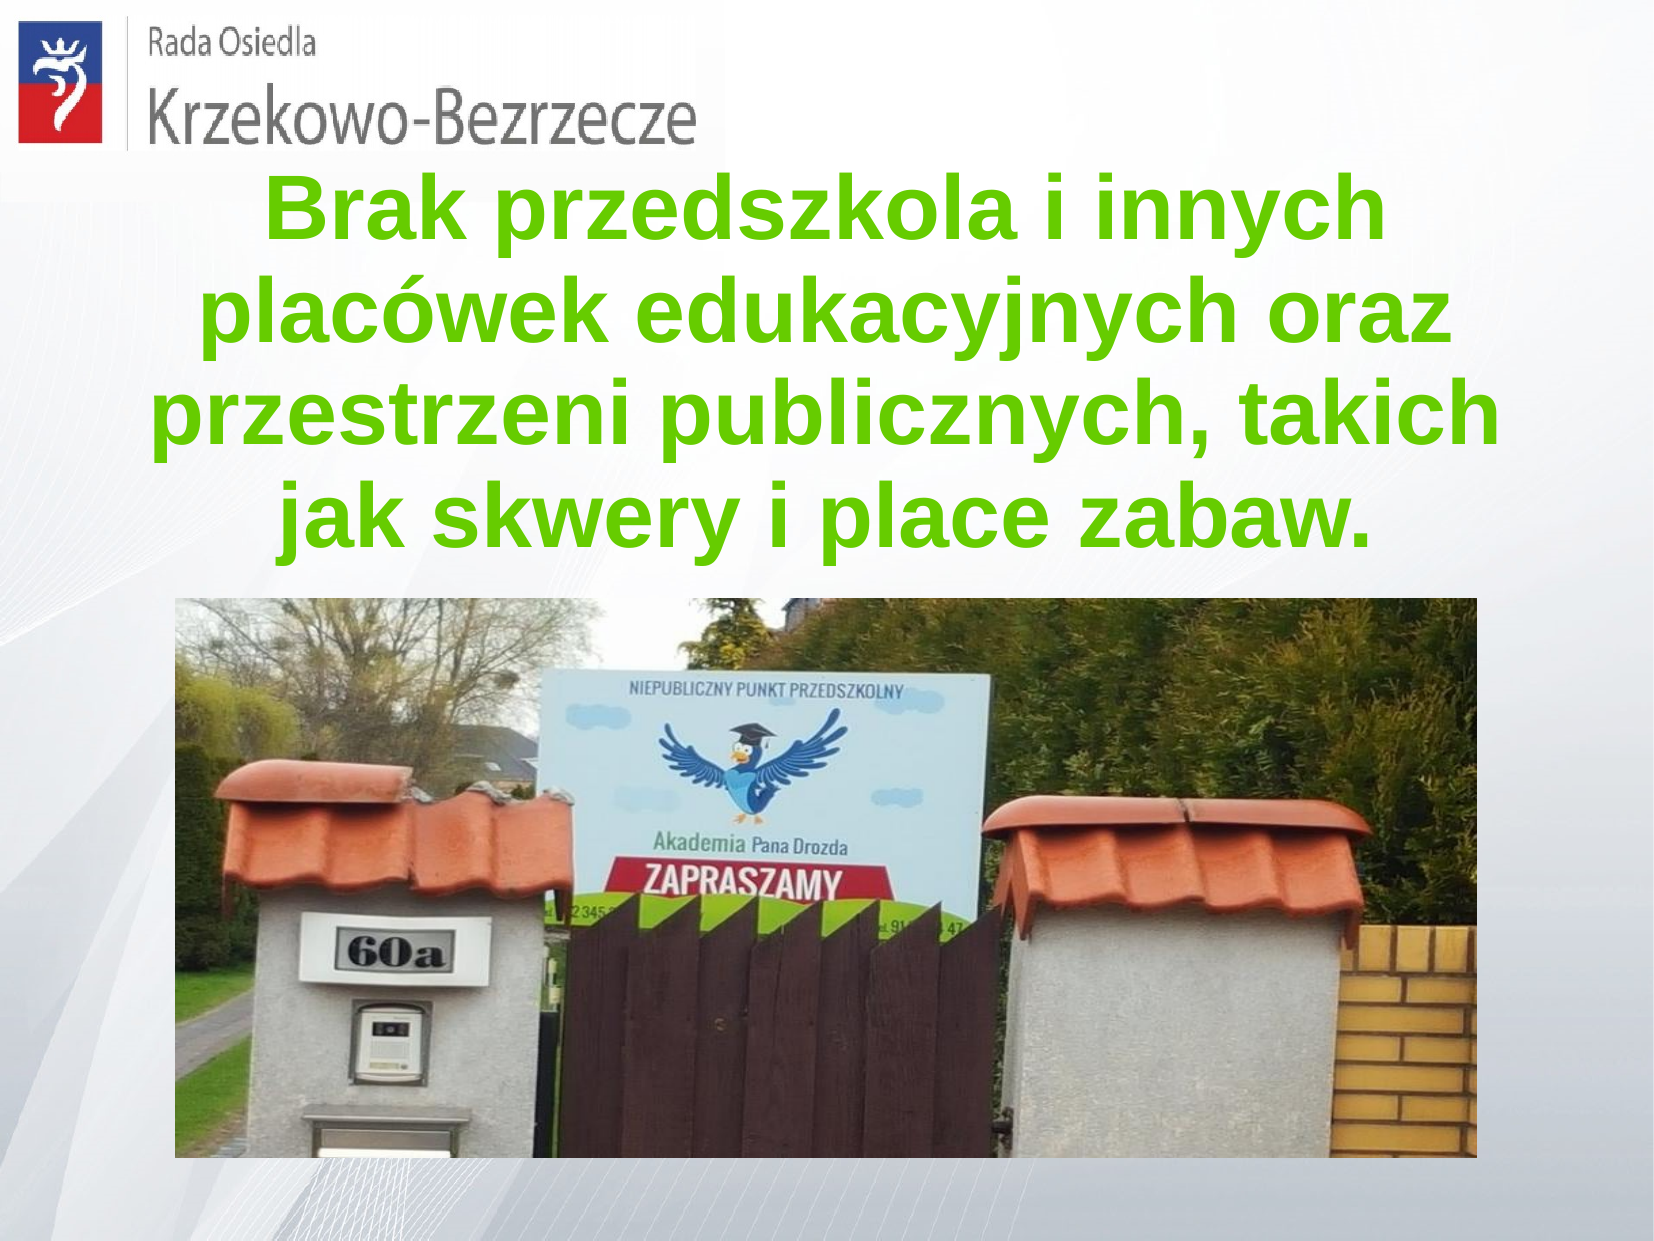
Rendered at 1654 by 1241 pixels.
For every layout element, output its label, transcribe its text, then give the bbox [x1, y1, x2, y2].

picture [0, 0, 1654, 1241]
title Brak przedszkola i innych placówek edukacyjnych oraz przestrzeni publicznych, takich jak skwery i place zabaw. [82, 156, 1571, 567]
